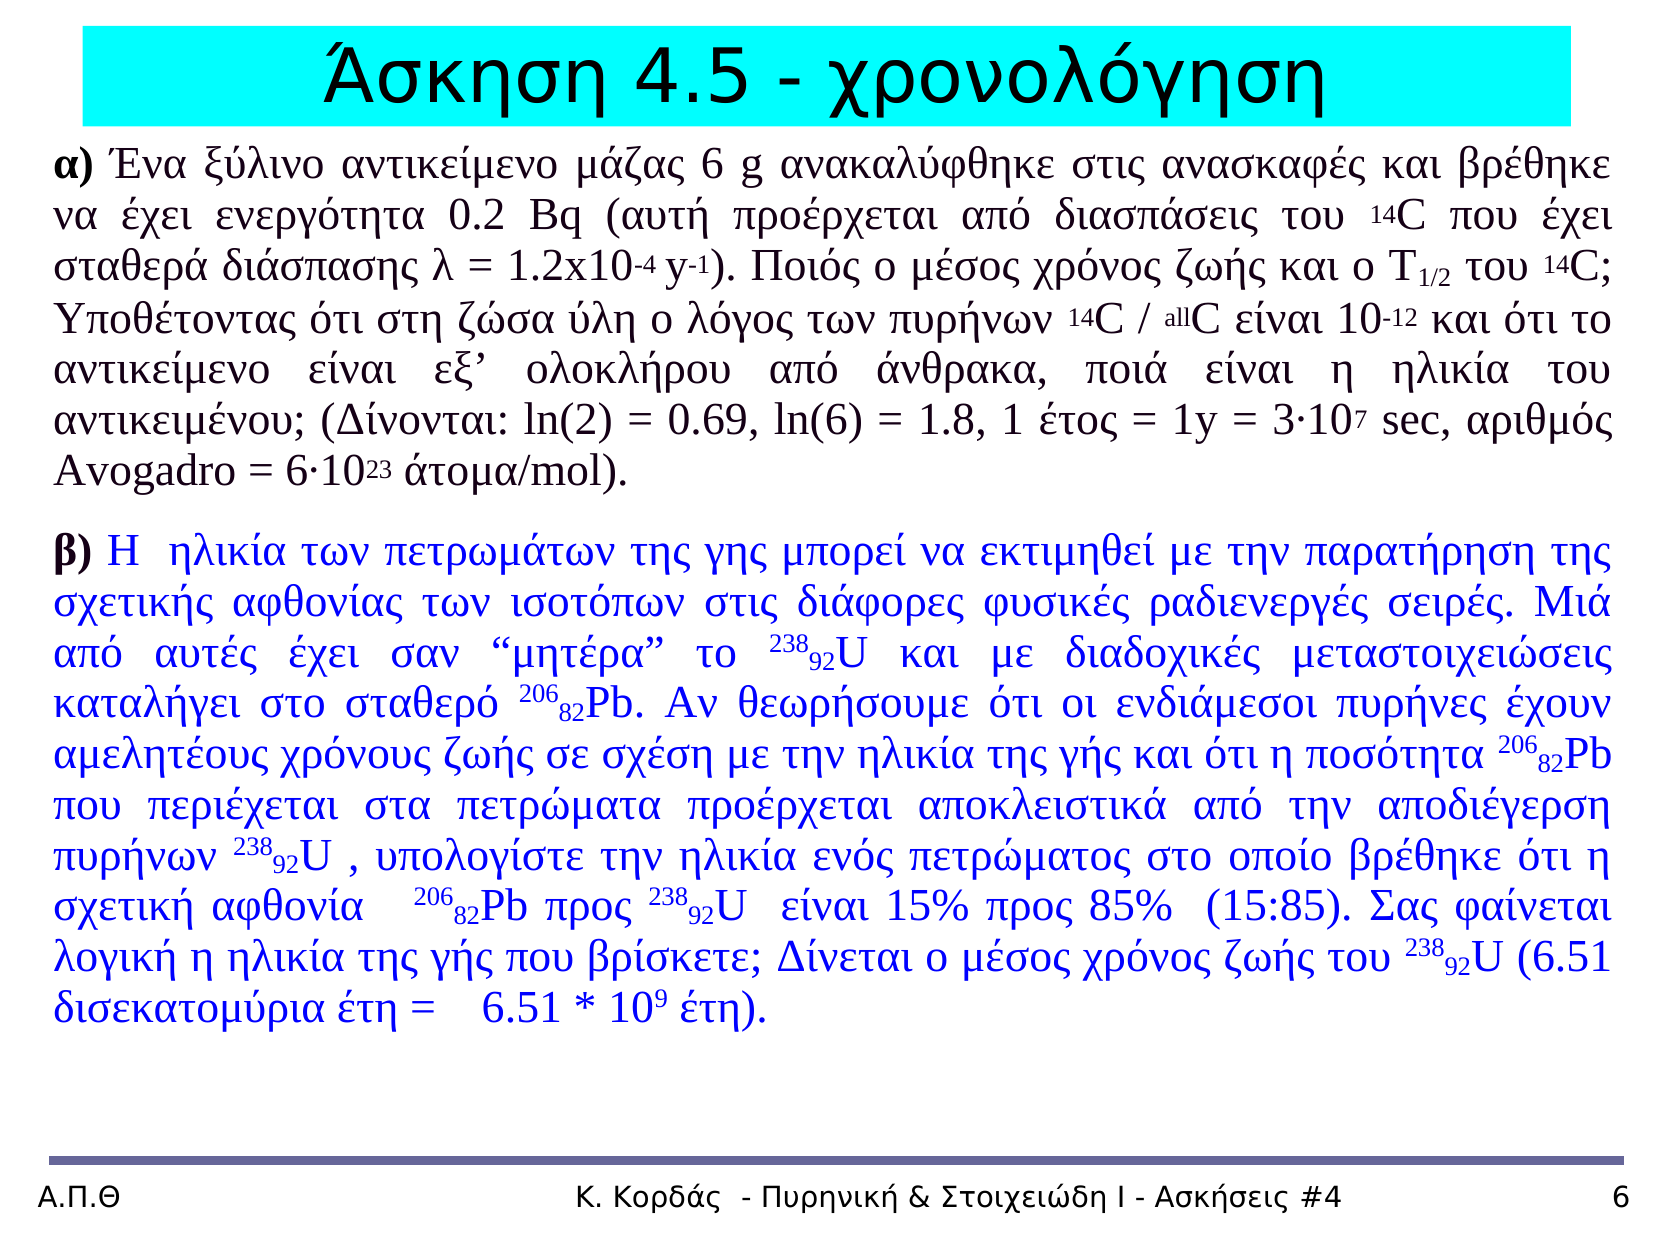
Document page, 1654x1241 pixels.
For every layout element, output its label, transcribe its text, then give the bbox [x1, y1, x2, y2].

title Άσκηση 4.5 - χρονολόγηση [82, 25, 1571, 127]
list α) Ένα ξύλινο αντικείμενο μάζας 6 g ανακαλύφθηκε στις ανασκαφές και βρέθηκε να έχει ενεργότητα 0.2 Bq (αυτή προέρχεται από διασπάσεις του 14C που έχει σταθερά διάσπασης λ = 1.2x10-4 y-1). Ποιός ο μέσος χρόνος ζωής και ο Τ1/2 του 14C; Υποθέτοντας ότι στη ζώσα ύλη ο λόγος των πυρήνων 14C / allC είναι 10-12 και ότι το αντικείμενο είναι εξ’ ολοκλήρου από άνθρακα, ποιά είναι η ηλικία του αντικειμένου; (Δίνονται: ln(2) = 0.69, ln(6) = 1.8, 1 έτος = 1y = 3∙107 sec, αριθμός Avogadro = 6∙1023 άτομα/mol). β) Η ηλικία των πετρωμάτων της γης μπορεί να εκτιμηθεί με την παρατήρηση της σχετικής αφθονίας των ισοτόπων στις διάφορες φυσικές ραδιενεργές σειρές. Μιά από αυτές έχει σαν “μητέρα” το 23892U και με διαδοχικές μεταστοιχειώσεις καταλήγει στο σταθερό 20682Pb. Αν θεωρήσουμε ότι οι ενδιάμεσοι πυρήνες έχουν αμελητέους χρόνους ζωής σε σχέση με την ηλικία της γής και ότι η ποσότητα 20682Pb που περιέχεται στα πετρώματα προέρχεται αποκλειστικά από την αποδιέγερση πυρήνων 23892U , υπολογίστε την ηλικία ενός πετρώματος στο οποίο βρέθηκε ότι η σχετική αφθονία 20682Pb προς 23892U είναι 15% προς 85% (15:85). Σας φαίνεται λογική η ηλικία της γής που βρίσκετε; Δίνεται ο μέσος χρόνος ζωής του 23892U (6.51 δισεκατομύρια έτη = 6.51 * 109 έτη). [53, 138, 1613, 1241]
